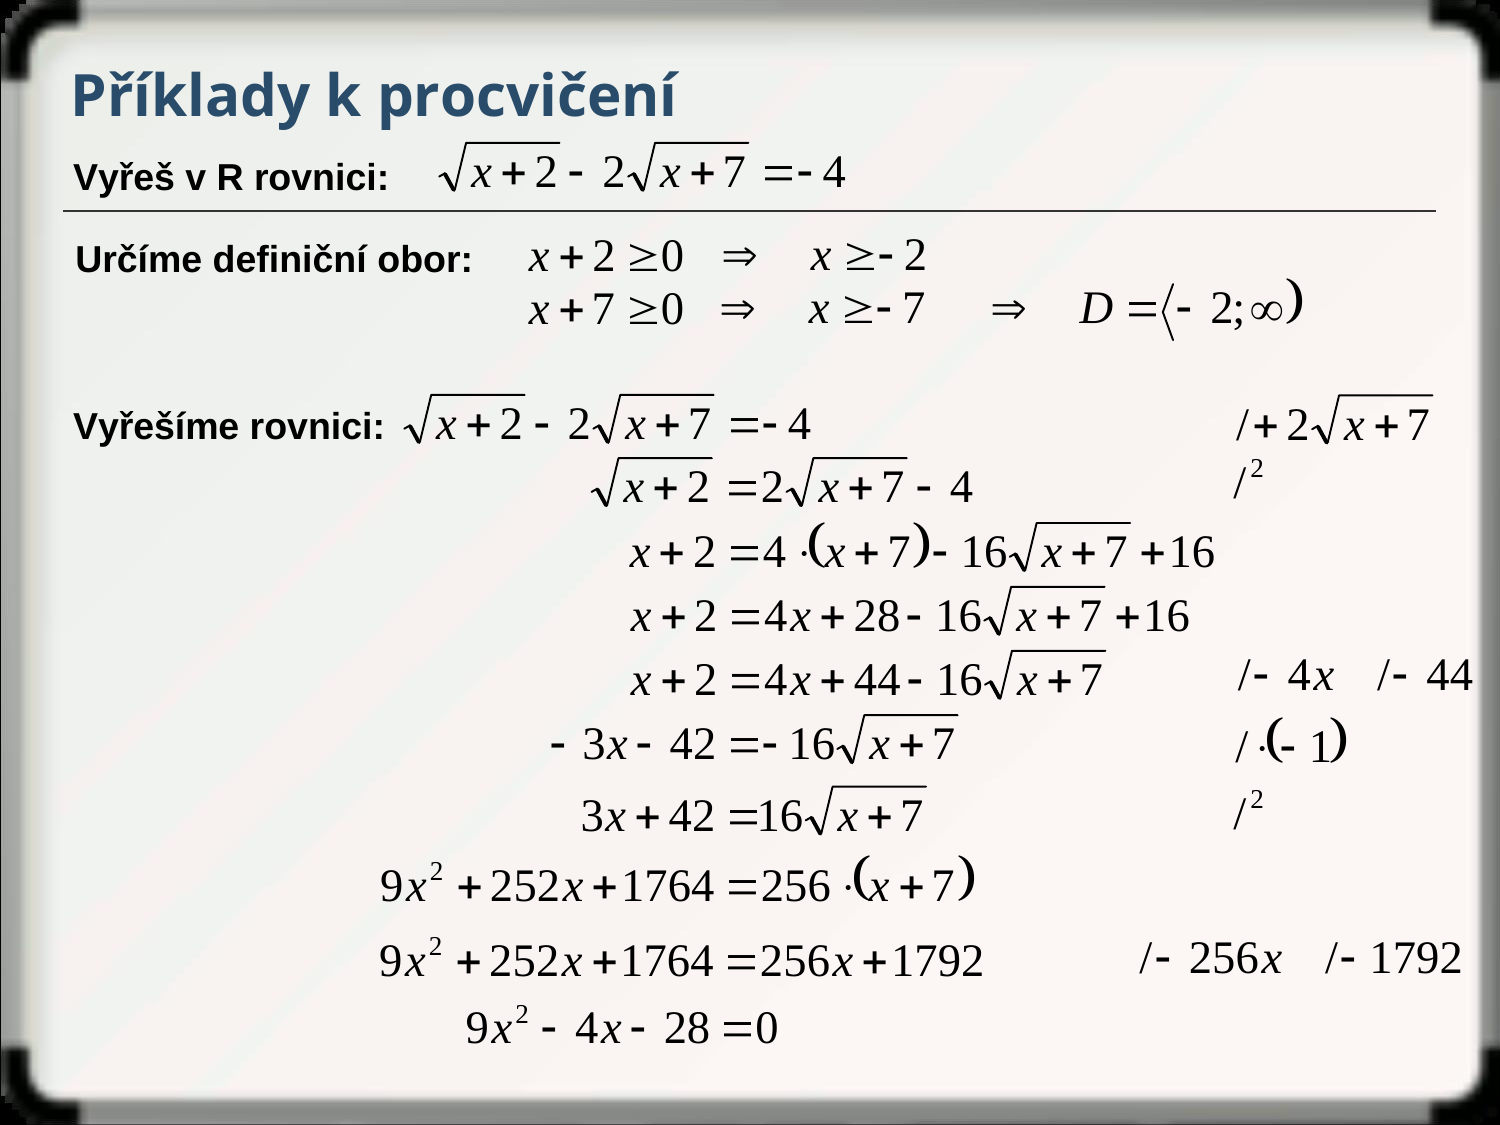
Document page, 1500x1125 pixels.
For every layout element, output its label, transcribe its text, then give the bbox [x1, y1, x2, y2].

text_box Určíme definiční obor: [60, 209, 1412, 305]
text_box Vyřeš v R rovnici: [58, 128, 1410, 223]
chart [519, 282, 691, 337]
picture [0, 0, 1500, 1125]
text_box Příklady k procvičení [55, 54, 1391, 149]
chart [430, 132, 854, 203]
chart [543, 448, 1223, 847]
chart [985, 305, 1304, 352]
chart [1410, 385, 1442, 456]
text_box Vyřešíme rovnici: [58, 377, 1410, 473]
chart [1131, 931, 1470, 994]
chart [1225, 715, 1348, 842]
chart [1225, 448, 1273, 511]
chart [1230, 647, 1479, 710]
chart [713, 280, 936, 343]
chart [374, 850, 976, 921]
chart [373, 925, 991, 988]
chart [459, 993, 786, 1056]
